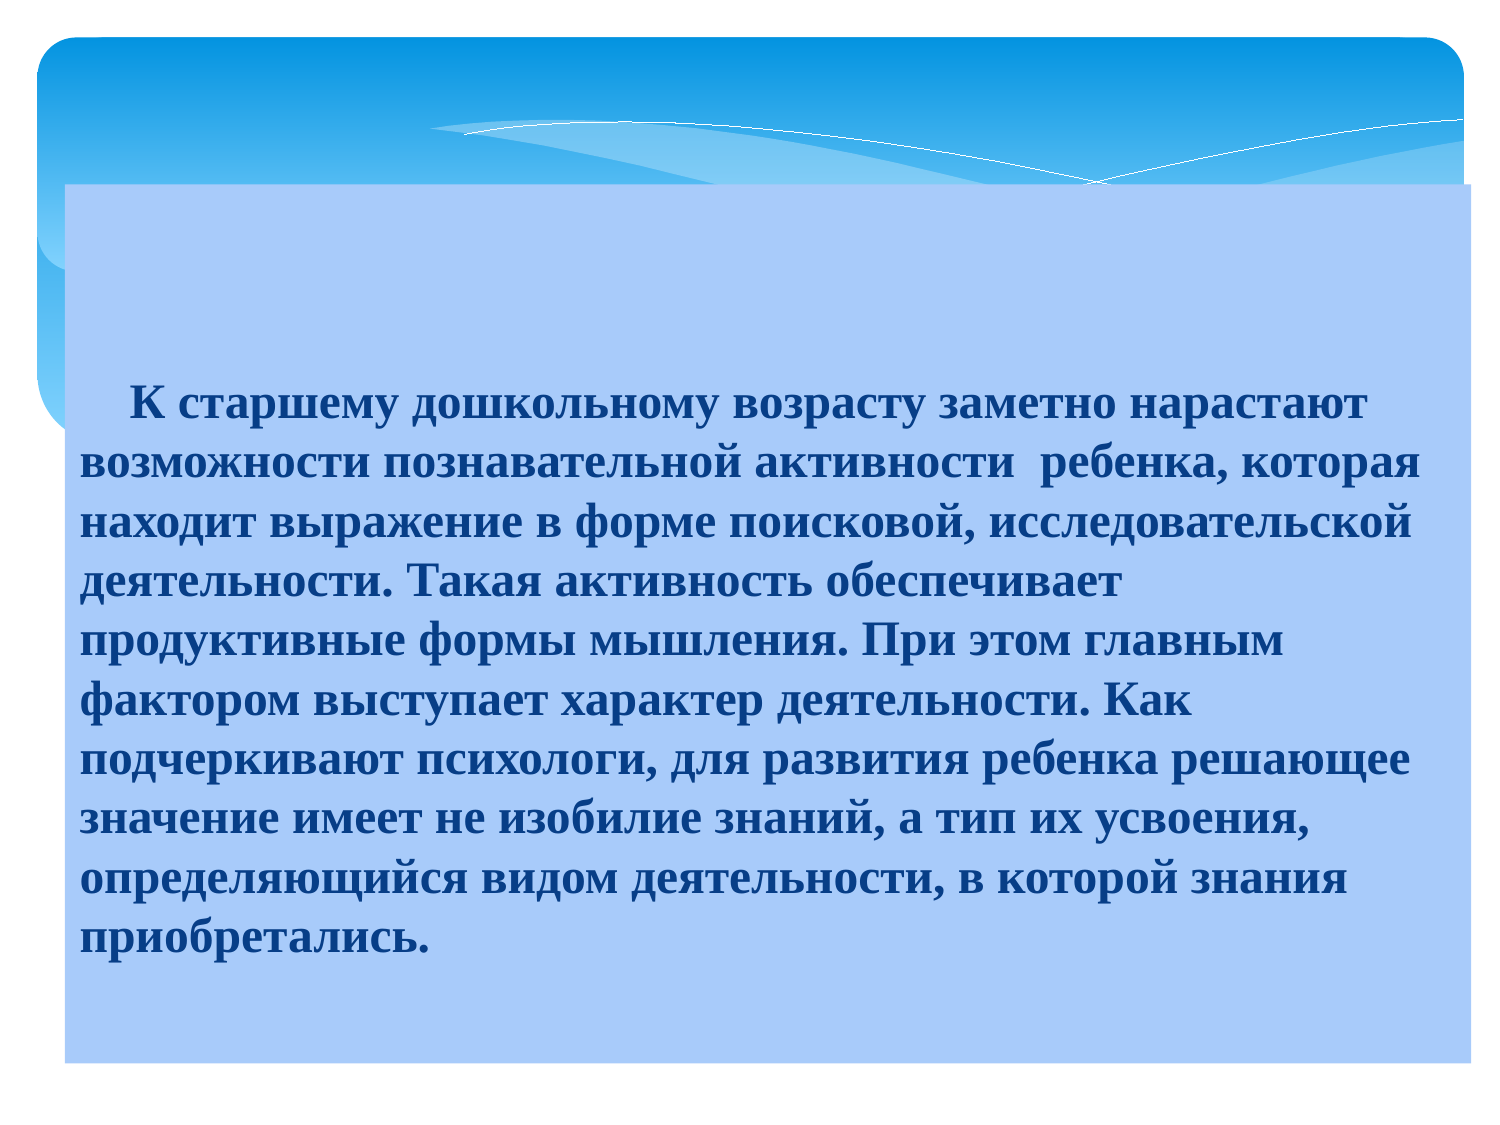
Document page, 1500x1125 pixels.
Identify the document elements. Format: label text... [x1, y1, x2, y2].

list К старшему дошкольному возрасту заметно нарастают возможности познавательной активности ребенка, которая находит выражение в форме поисковой, исследовательской деятельности. Такая активность обеспечивает продуктивные формы мышления. При этом главным фактором выступает характер деятельности. Как подчеркивают психологи, для развития ребенка решающее значение имеет не изобилие знаний, а тип их усвоения, определяющийся видом деятельности, в которой знания приобретались. [64, 184, 1472, 1064]
